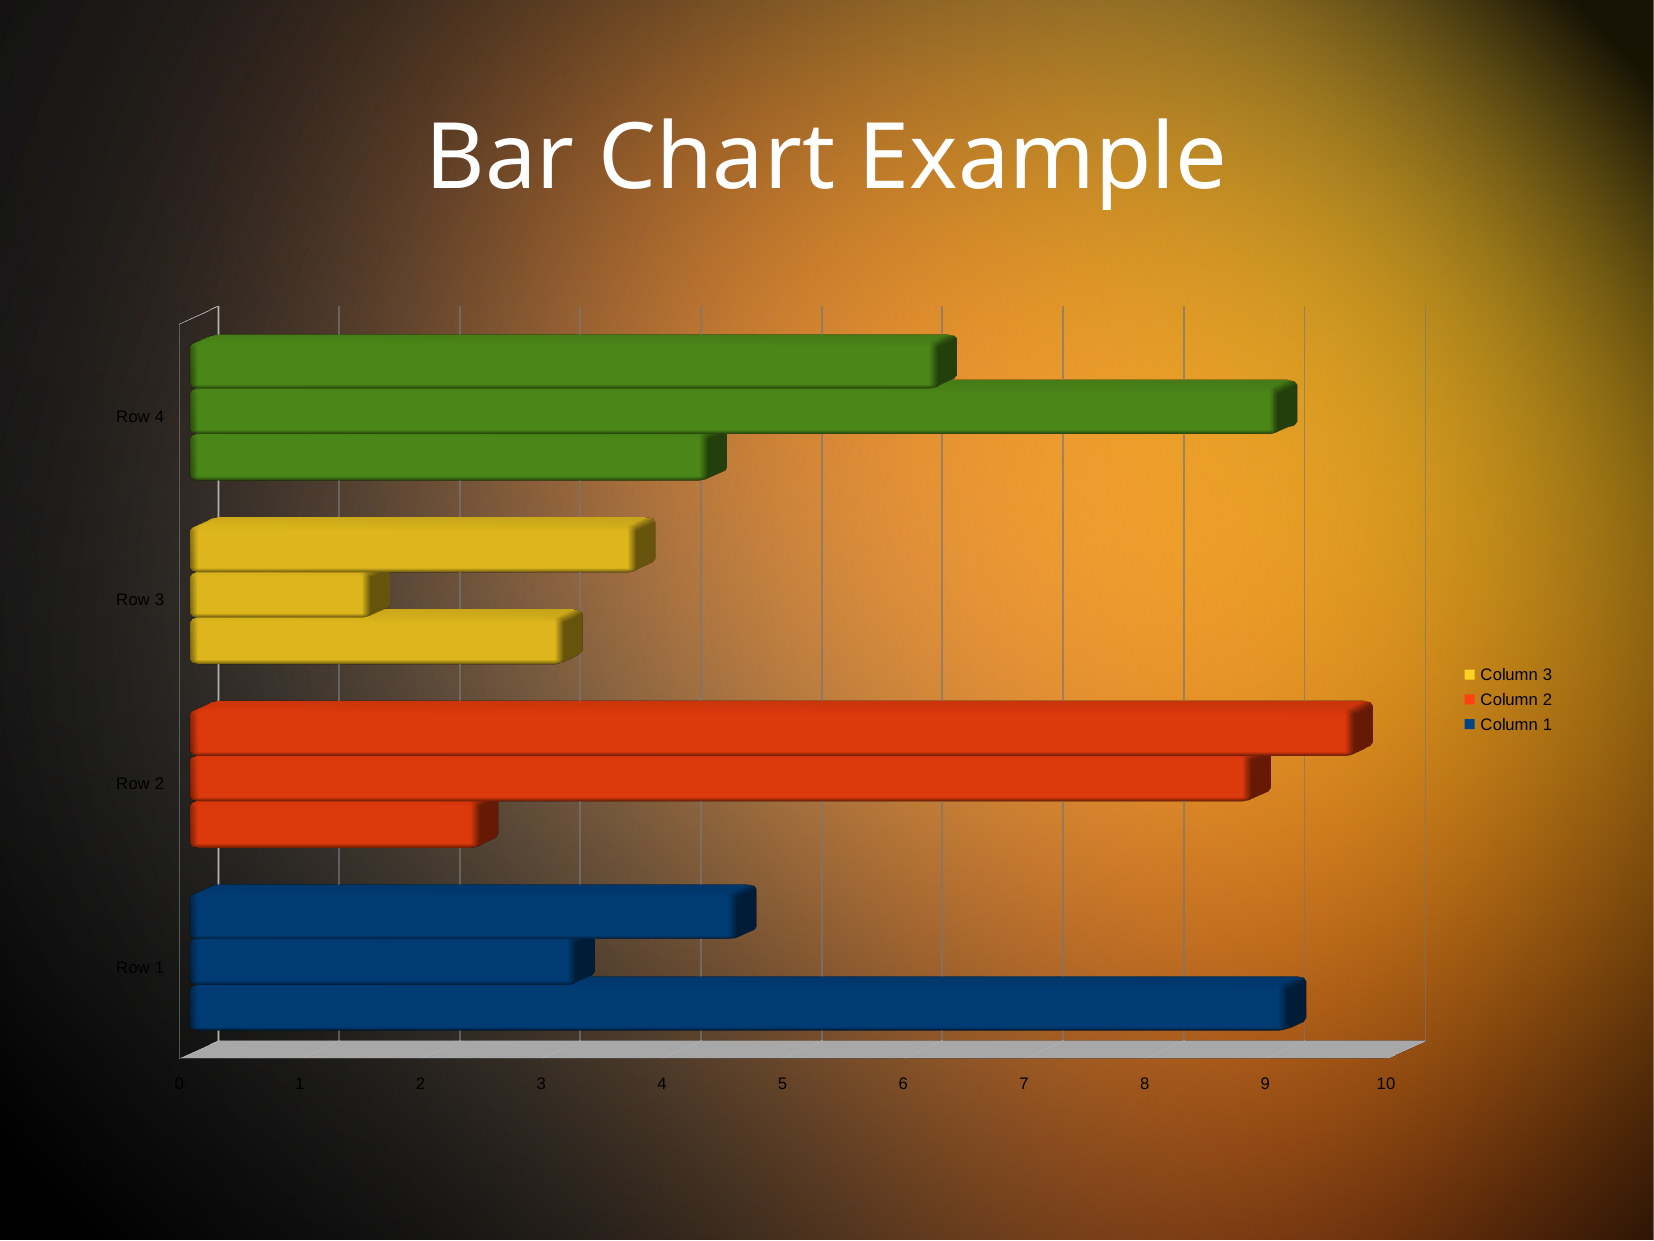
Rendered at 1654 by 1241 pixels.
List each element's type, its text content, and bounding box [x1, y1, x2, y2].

title Bar Chart Example [82, 49, 1571, 257]
chart [82, 290, 1571, 1109]
picture [0, 0, 1654, 1240]
